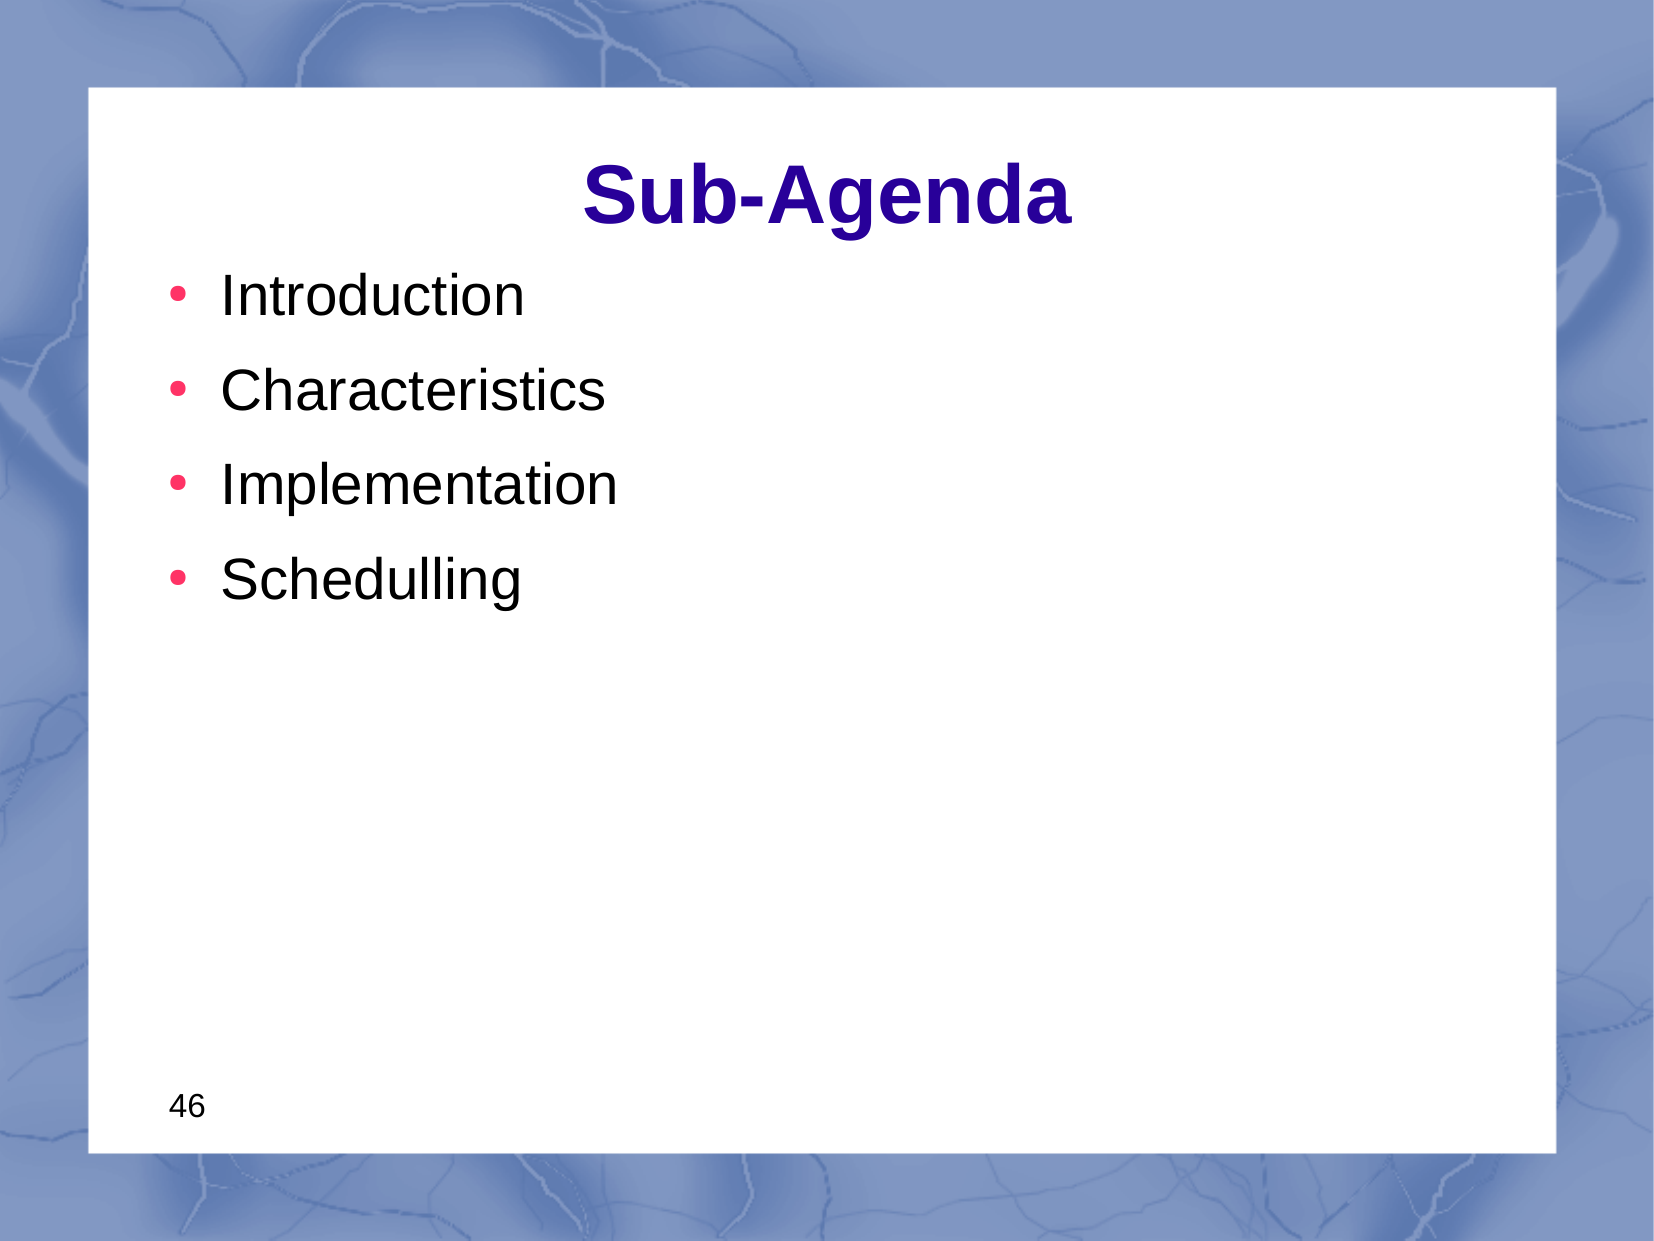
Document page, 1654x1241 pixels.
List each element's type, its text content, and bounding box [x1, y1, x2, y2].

picture [0, 0, 1654, 1241]
list Introduction Characteristics Implementation Schedulling [150, 263, 1509, 983]
title Sub-Agenda [118, 90, 1536, 298]
